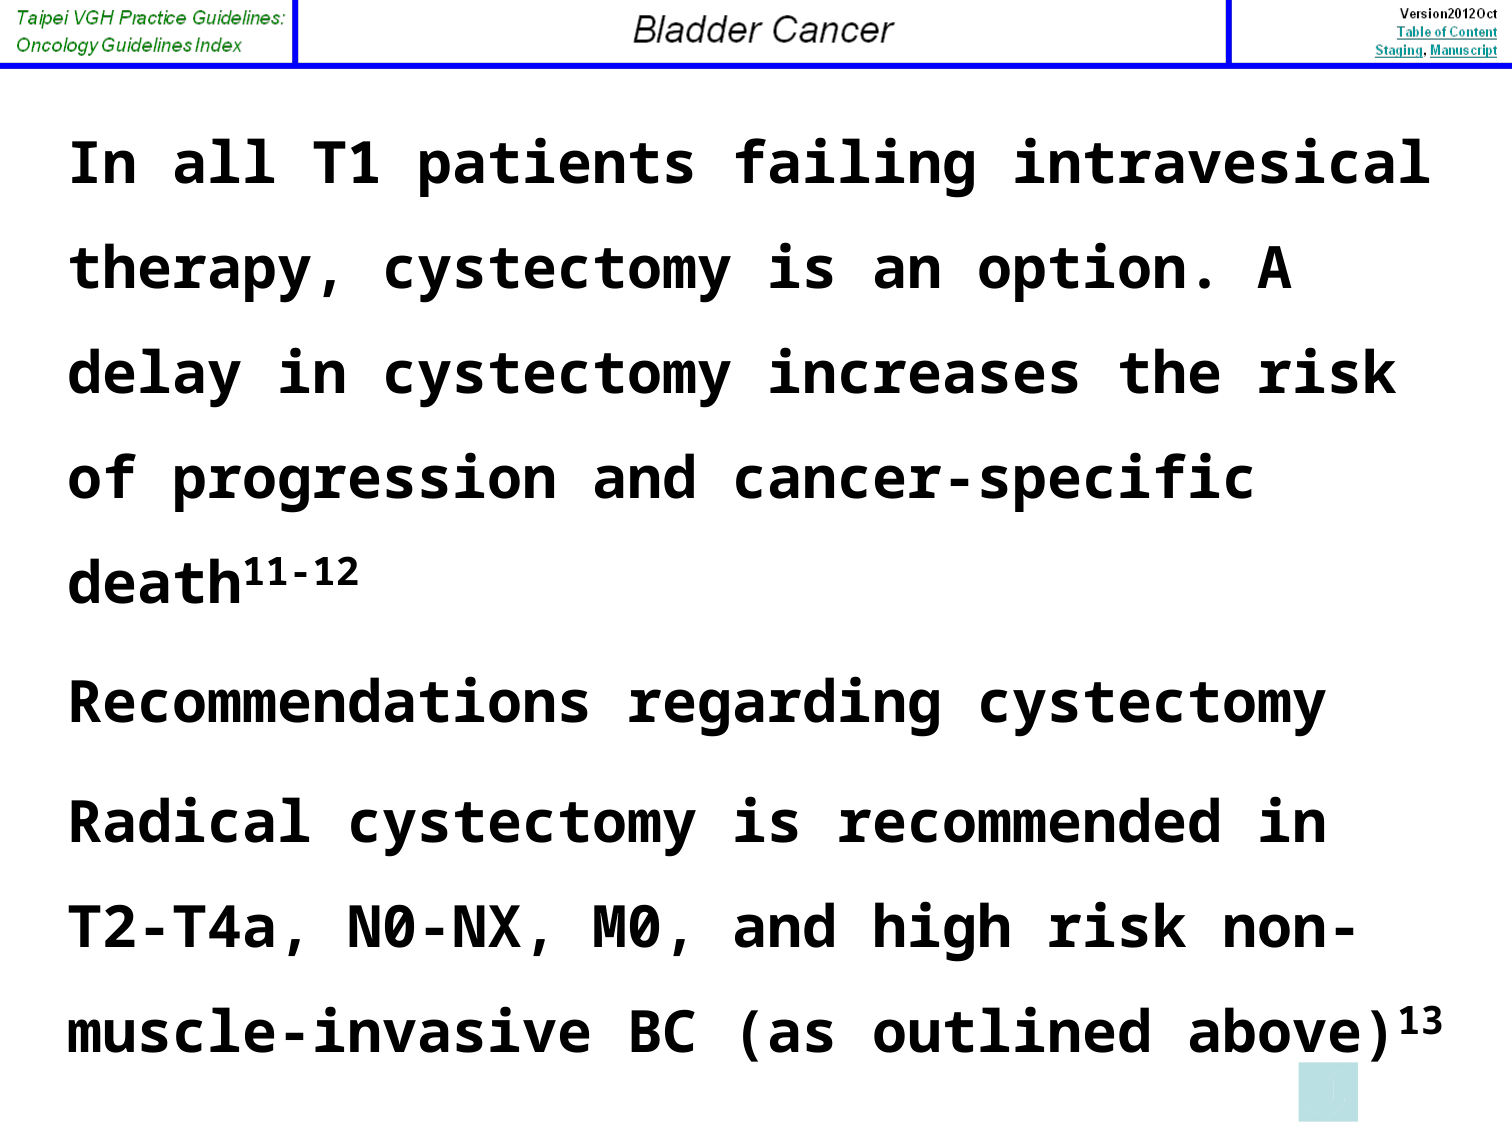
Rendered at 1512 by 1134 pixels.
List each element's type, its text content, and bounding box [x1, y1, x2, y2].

subtitle In all T1 patients failing intravesical therapy, cystectomy is an option. A delay in cystectomy increases the risk of progression and cancer-specific death11-12 Recommendations regarding cystectomy Radical cystectomy is recommended in T2-T4a, N0-NX, M0, and high risk non-muscle-invasive BC (as outlined above)13 [52, 82, 1477, 993]
